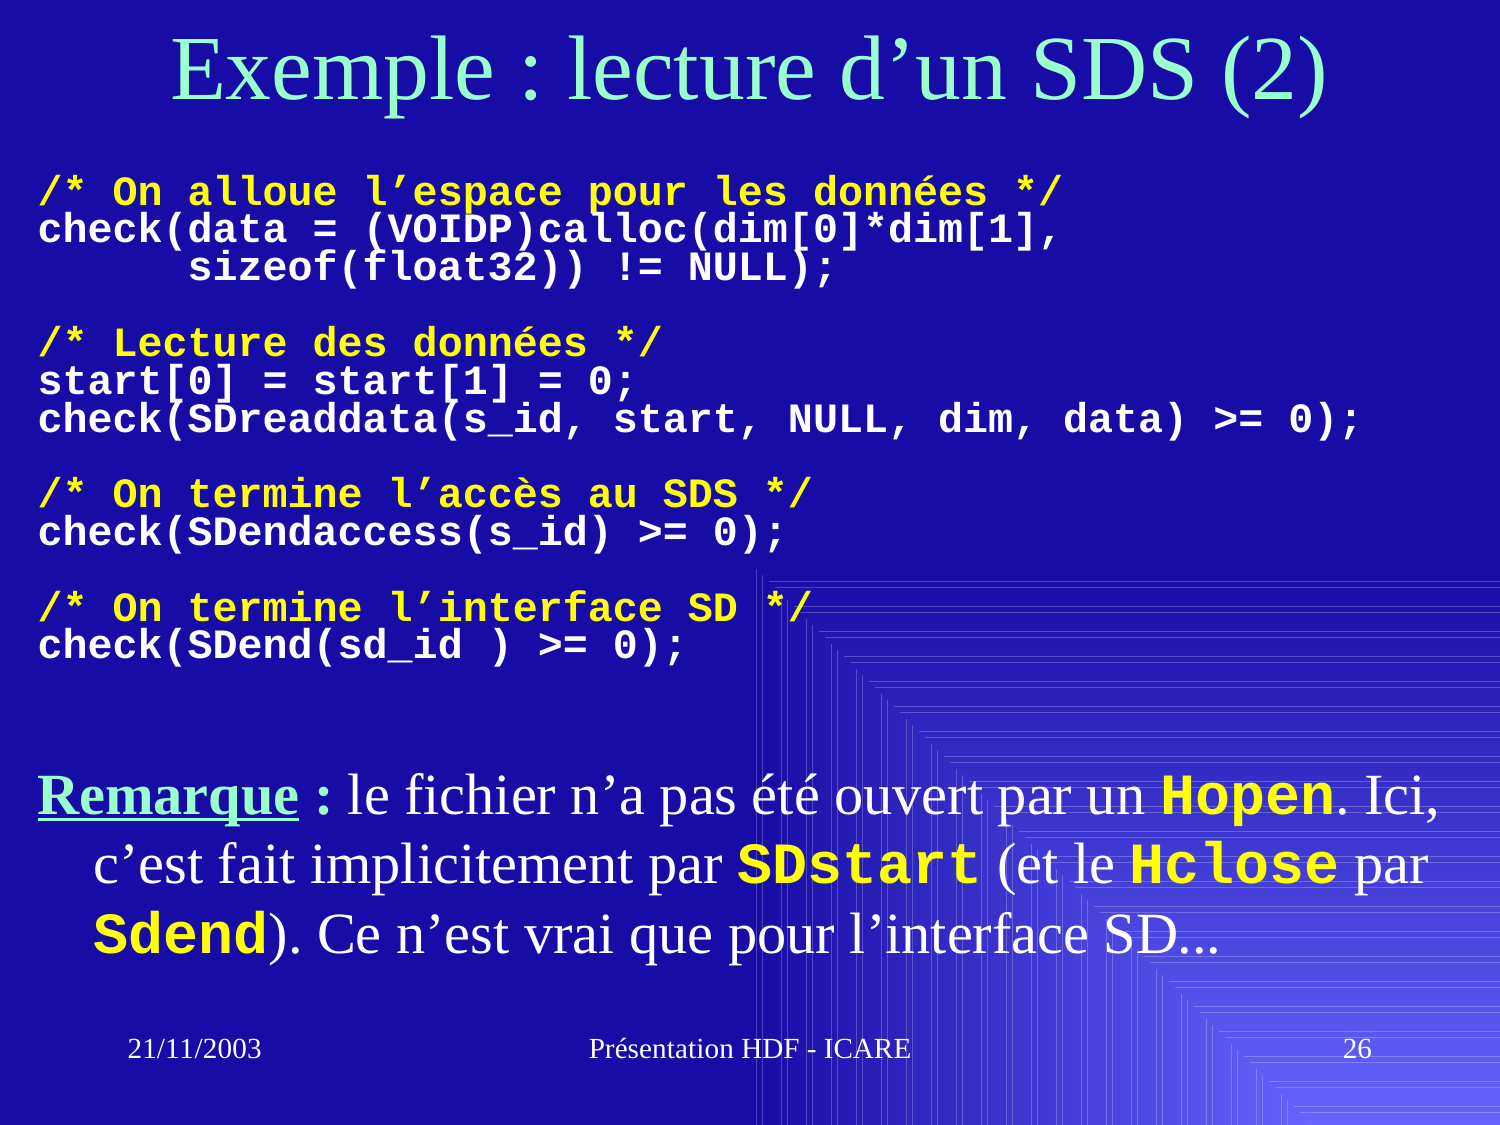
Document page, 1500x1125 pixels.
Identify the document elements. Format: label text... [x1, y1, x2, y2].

list /* On alloue l’espace pour les données */ check(data = (VOIDP)calloc(dim[0]*dim[1], sizeof(float32)) != NULL); /* Lecture des données */ start[0] = start[1] = 0; check(SDreaddata(s_id, start, NULL, dim, data) >= 0); /* On termine l’accès au SDS */ check(SDendaccess(s_id) >= 0); /* On termine l’interface SD */ check(SDend(sd_id ) >= 0); [37, 174, 1476, 713]
title Exemple : lecture d’un SDS (2) [37, 0, 1463, 138]
text_box Remarque : le fichier n’a pas été ouvert par un Hopen. Ici, c’est fait implicitement par SDstart (et le Hclose par Sdend). Ce n’est vrai que pour l’interface SD... [37, 762, 1476, 988]
